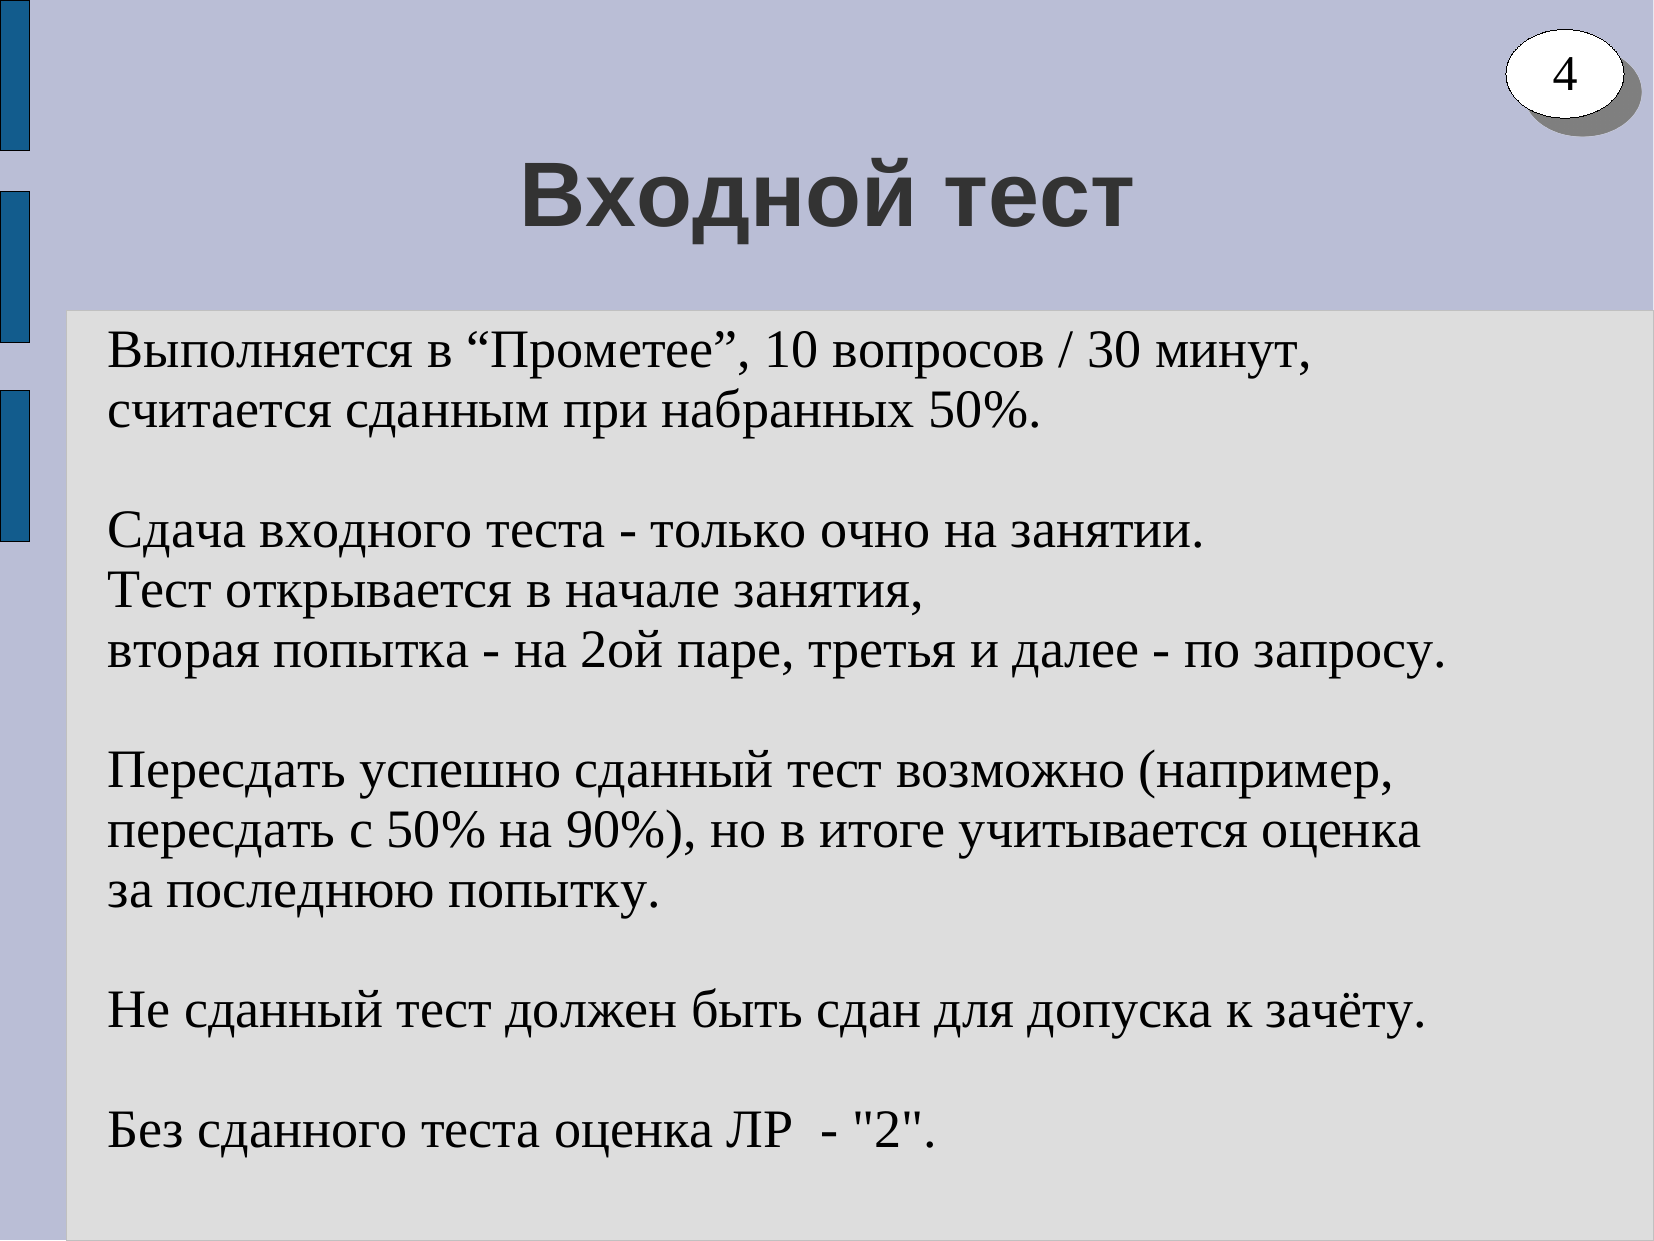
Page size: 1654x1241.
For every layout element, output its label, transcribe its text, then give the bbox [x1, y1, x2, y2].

text_box 4 [1505, 29, 1625, 119]
text_box Выполняется в “Прометее”, 10 вопросов / 30 минут, считается сданным при набранных 50%. Сдача входного теста - только очно на занятии. Тест открывается в начале занятия, вторая попытка - на 2ой паре, третья и далее - по запросу. Пересдать успешно сданный тест возможно (например, пересдать с 50% на 90%), но в итоге учитывается оценка за последнюю попытку. Не сданный тест должен быть сдан для допуска к зачёту. Без сданного теста оценка ЛР - "2". [107, 318, 1595, 1219]
title Входной тест [121, 91, 1534, 299]
